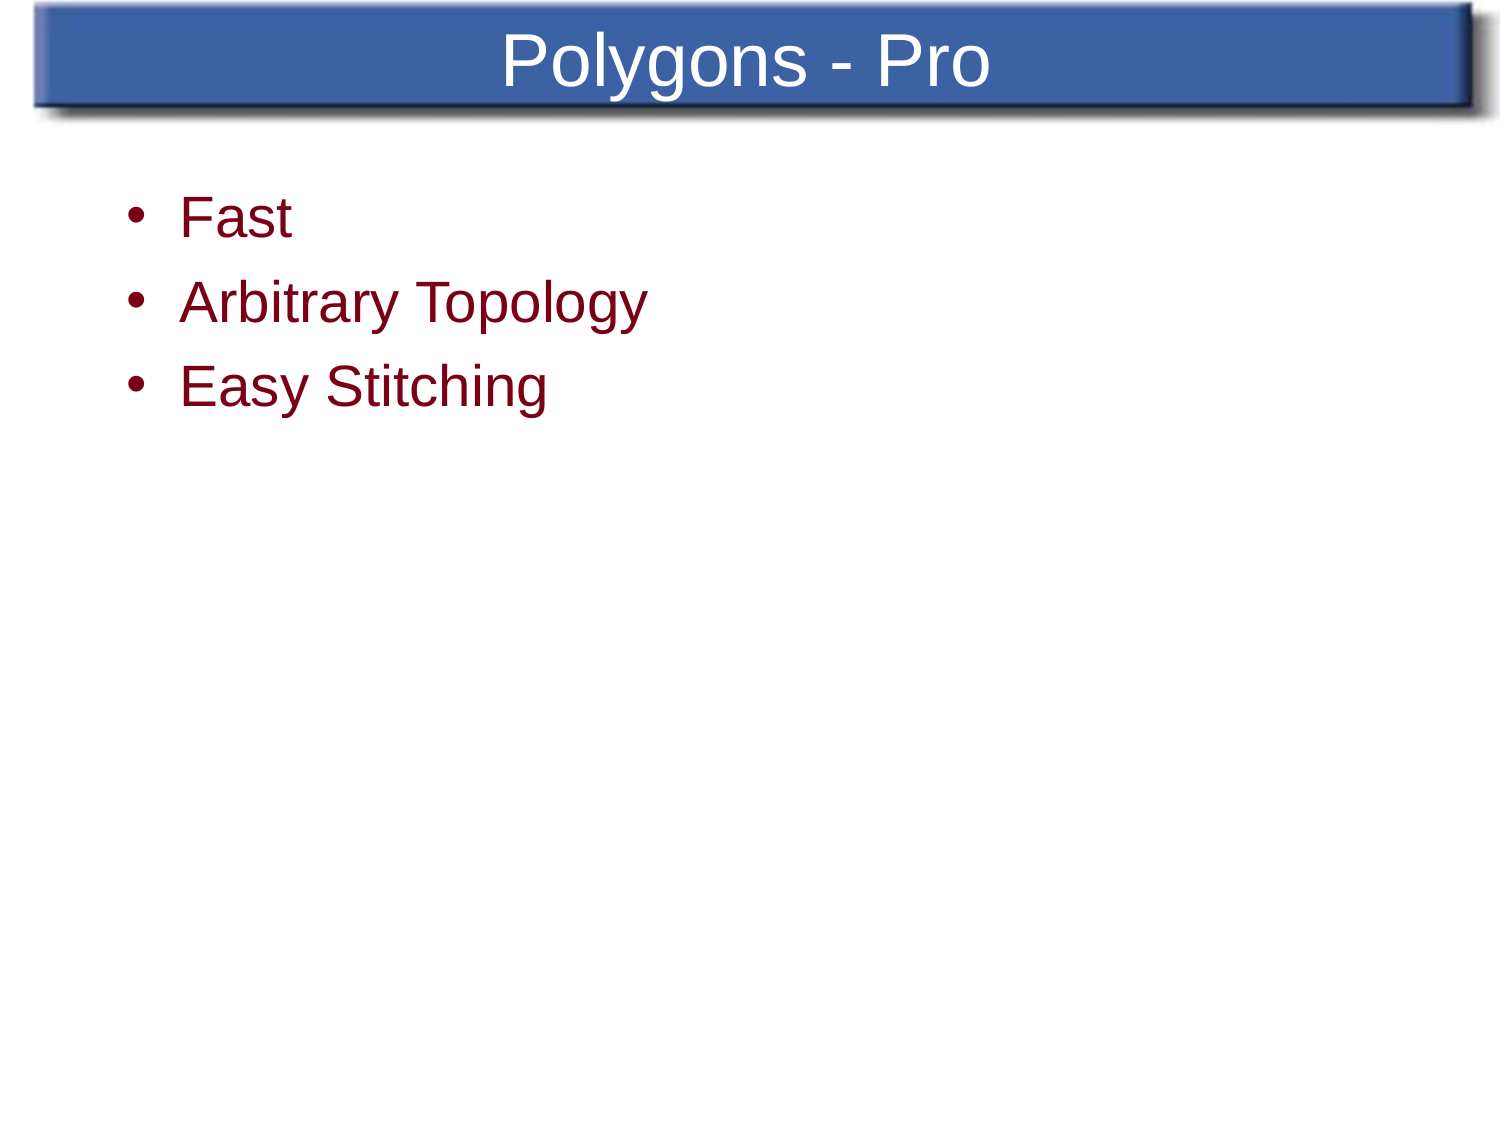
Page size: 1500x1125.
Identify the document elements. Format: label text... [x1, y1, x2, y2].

list Fast Arbitrary Topology Easy Stitching [112, 172, 1001, 1025]
picture [32, 0, 1500, 127]
title Polygons - Pro [0, 0, 1493, 114]
